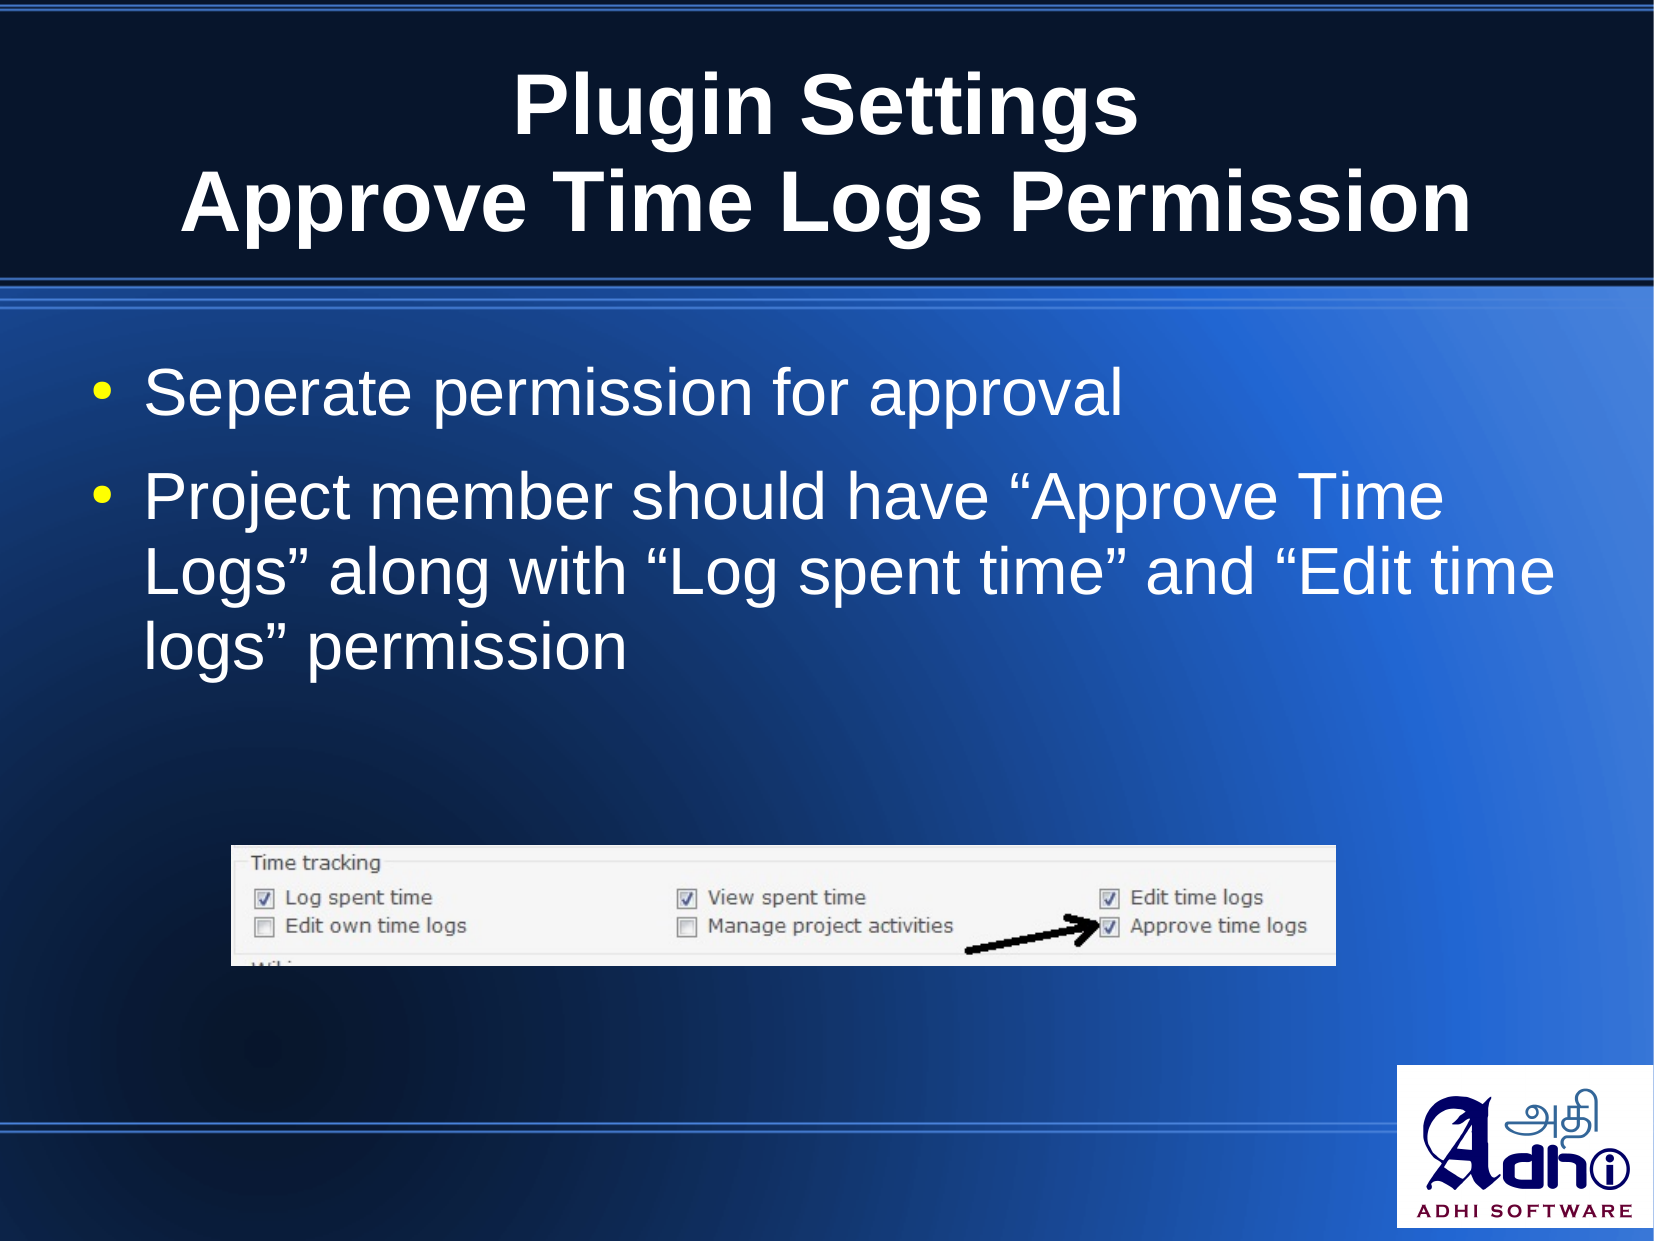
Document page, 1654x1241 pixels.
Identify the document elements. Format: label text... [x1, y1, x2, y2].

picture [0, 0, 1654, 1241]
list Seperate permission for approval Project member should have “Approve Time Logs” along with “Log spent time” and “Edit time logs” permission [72, 355, 1561, 1043]
title Plugin Settings Approve Time Logs Permission [82, 56, 1571, 250]
